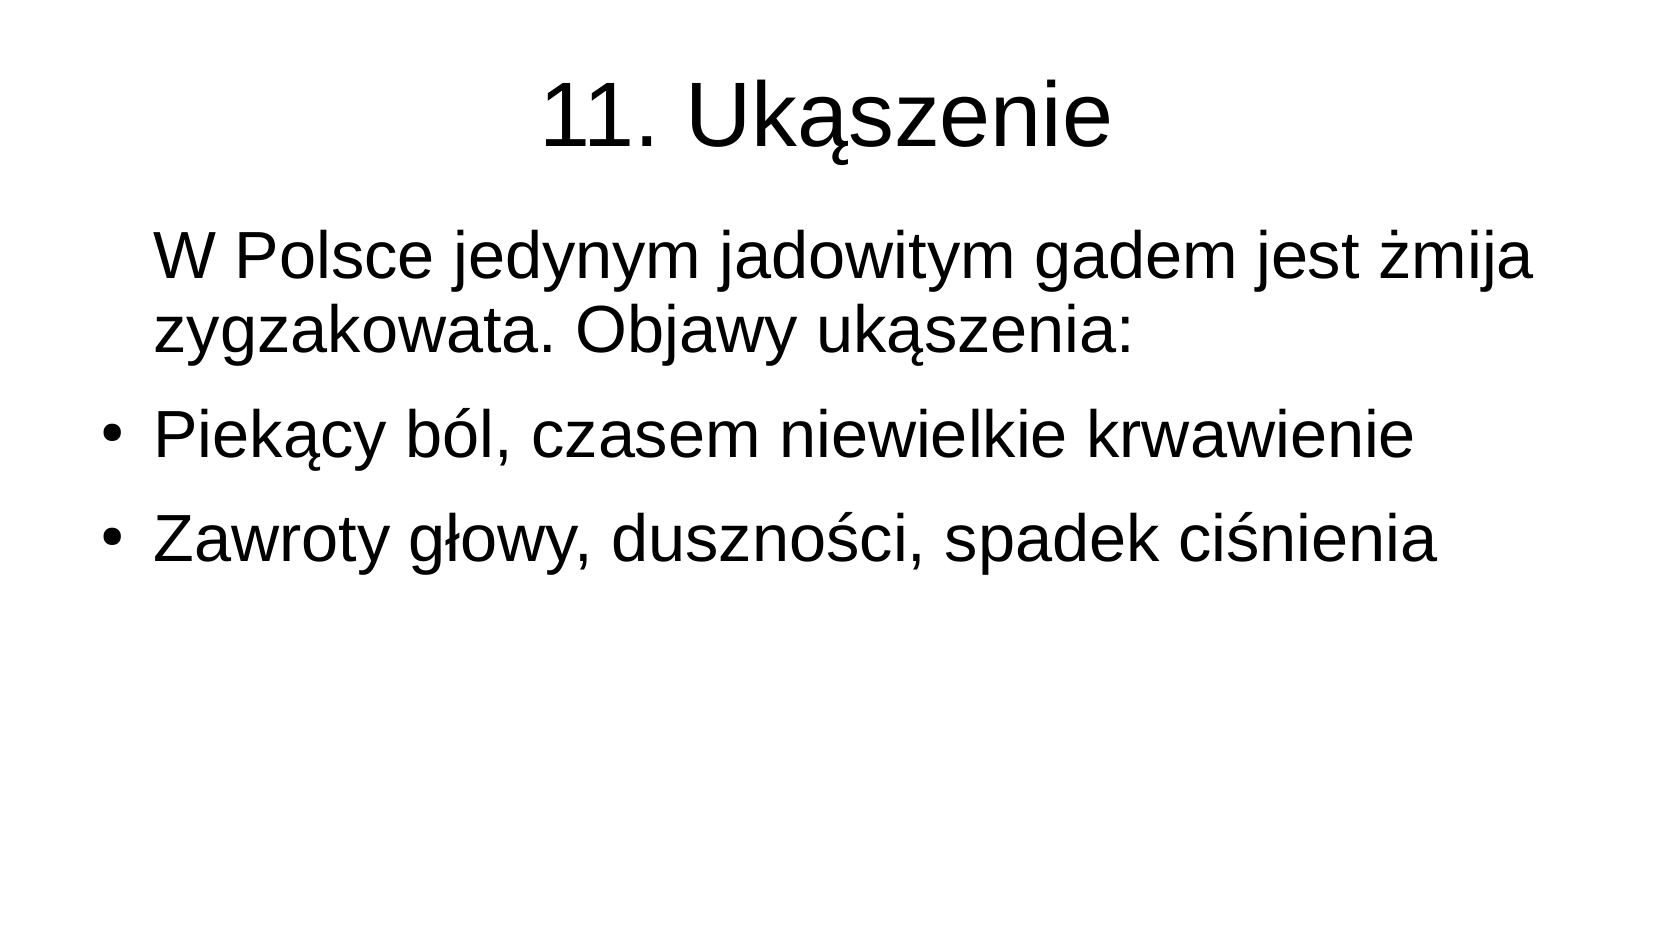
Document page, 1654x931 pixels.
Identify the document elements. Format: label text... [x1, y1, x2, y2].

title 11. Ukąszenie [82, 37, 1571, 193]
list W Polsce jedynym jadowitym gadem jest żmija zygzakowata. Objawy ukąszenia: Piekący ból, czasem niewielkie krwawienie Zawroty głowy, duszności, spadek ciśnienia [82, 217, 1571, 758]
